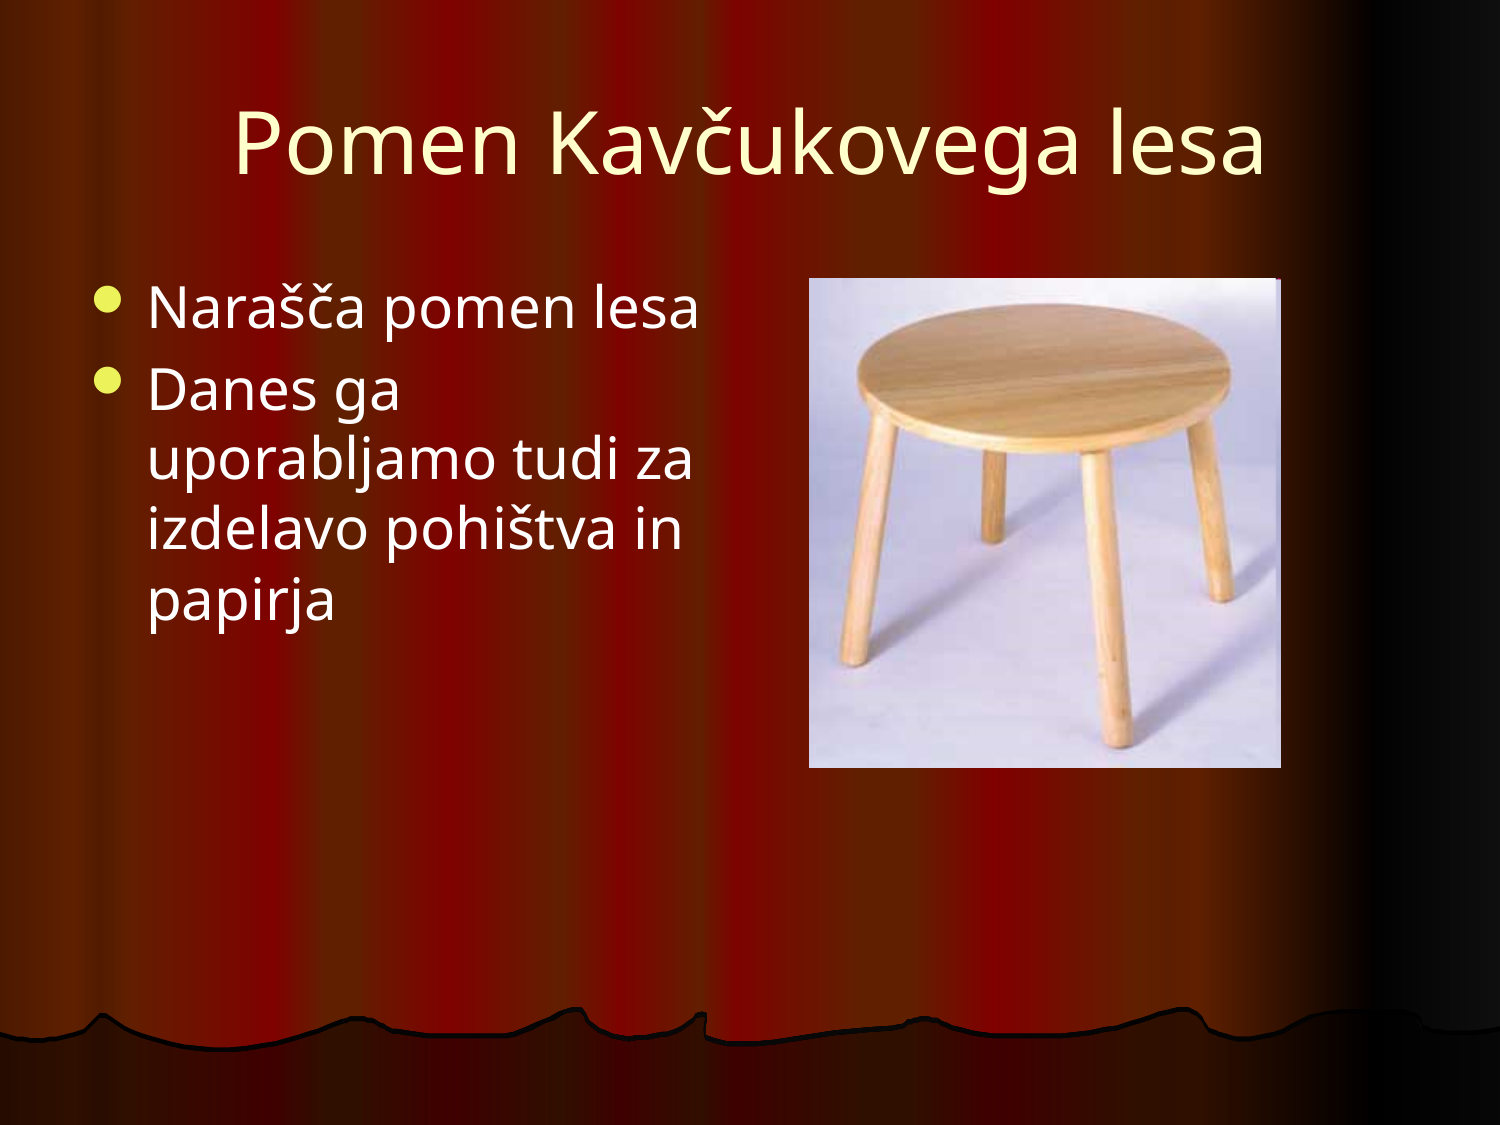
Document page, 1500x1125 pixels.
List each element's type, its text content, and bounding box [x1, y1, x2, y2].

title Pomen Kavčukovega lesa [75, 45, 1425, 233]
list Narašča pomen lesa Danes ga uporabljamo tudi za izdelavo pohištva in papirja [75, 262, 738, 1006]
picture [809, 278, 1281, 768]
